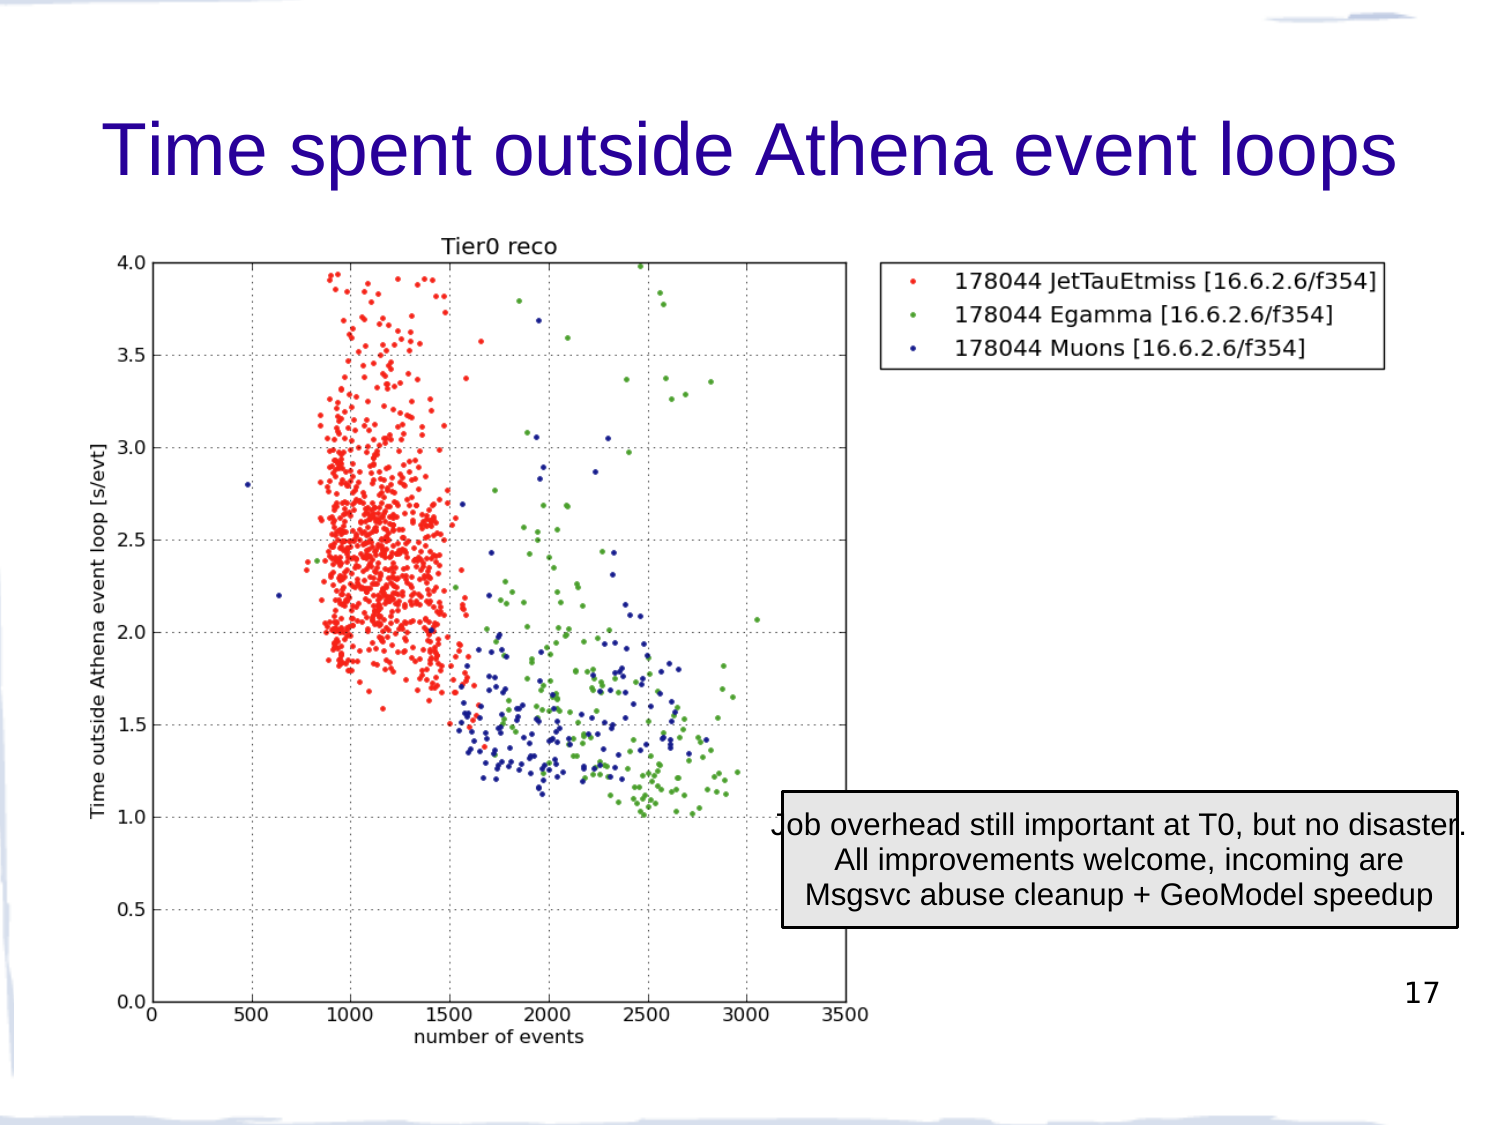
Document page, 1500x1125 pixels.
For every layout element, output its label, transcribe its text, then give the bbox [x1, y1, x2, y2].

title Time spent outside Athena event loops [75, 55, 1425, 244]
picture [0, 0, 1500, 1125]
text_box Job overhead still important at T0, but no disaster. All improvements welcome, incoming are Msgsvc abuse cleanup + GeoModel speedup [782, 791, 1458, 928]
